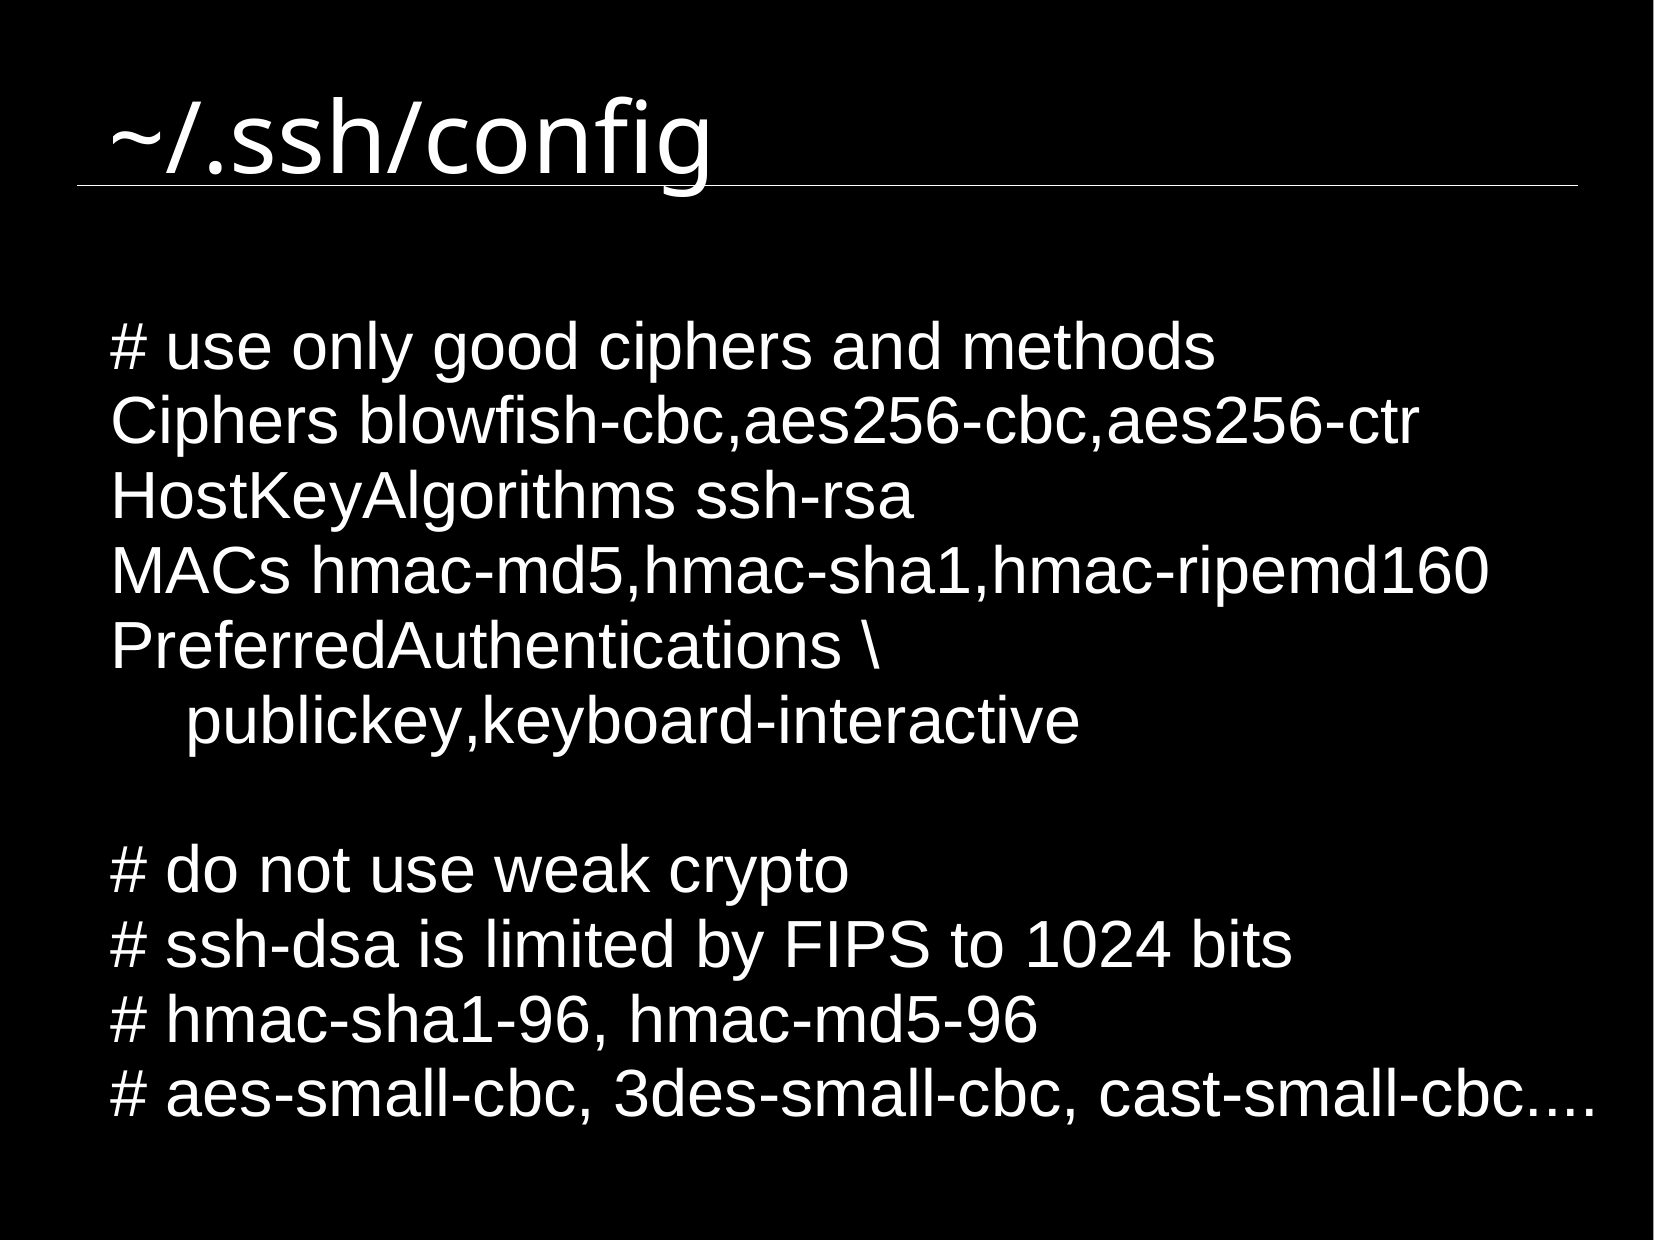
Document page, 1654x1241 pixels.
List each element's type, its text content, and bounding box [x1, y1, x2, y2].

text_box # use only good ciphers and methods Ciphers blowfish-cbc,aes256-cbc,aes256-ctr HostKeyAlgorithms ssh-rsa MACs hmac-md5,hmac-sha1,hmac-ripemd160 PreferredAuthentications \ publickey,keyboard-interactive # do not use weak crypto # ssh-dsa is limited by FIPS to 1024 bits # hmac-sha1-96, hmac-md5-96 # aes-small-cbc, 3des-small-cbc, cast-small-cbc.... [95, 226, 1621, 1139]
text_box ~/.ssh/config [93, 58, 687, 185]
